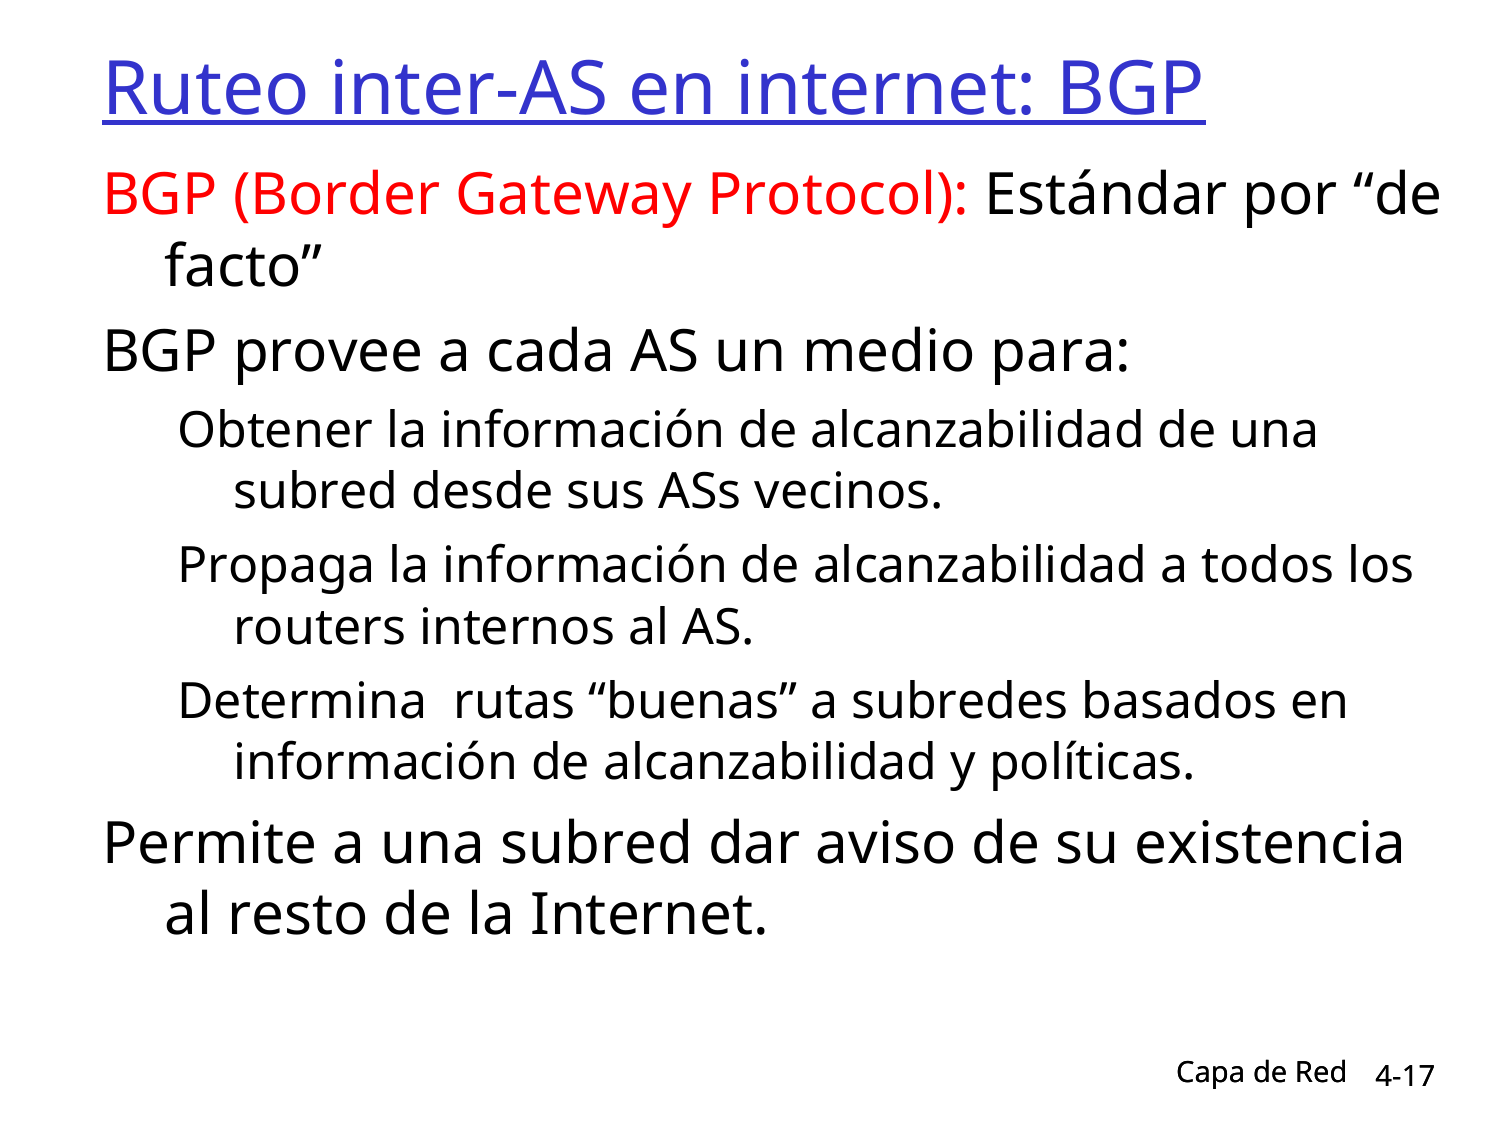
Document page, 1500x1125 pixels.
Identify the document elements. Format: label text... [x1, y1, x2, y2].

list BGP (Border Gateway Protocol): Estándar por “de facto” BGP provee a cada AS un medio para: Obtener la información de alcanzabilidad de una subred desde sus ASs vecinos. Propaga la información de alcanzabilidad a todos los routers internos al AS. Determina rutas “buenas” a subredes basados en información de alcanzabilidad y políticas. Permite a una subred dar aviso de su existencia al resto de la Internet. [87, 149, 1463, 1040]
title Ruteo inter-AS en internet: BGP [87, 15, 1463, 149]
text_box 4-20 [1339, 1050, 1451, 1125]
text_box Capa de Red [887, 1049, 1363, 1097]
